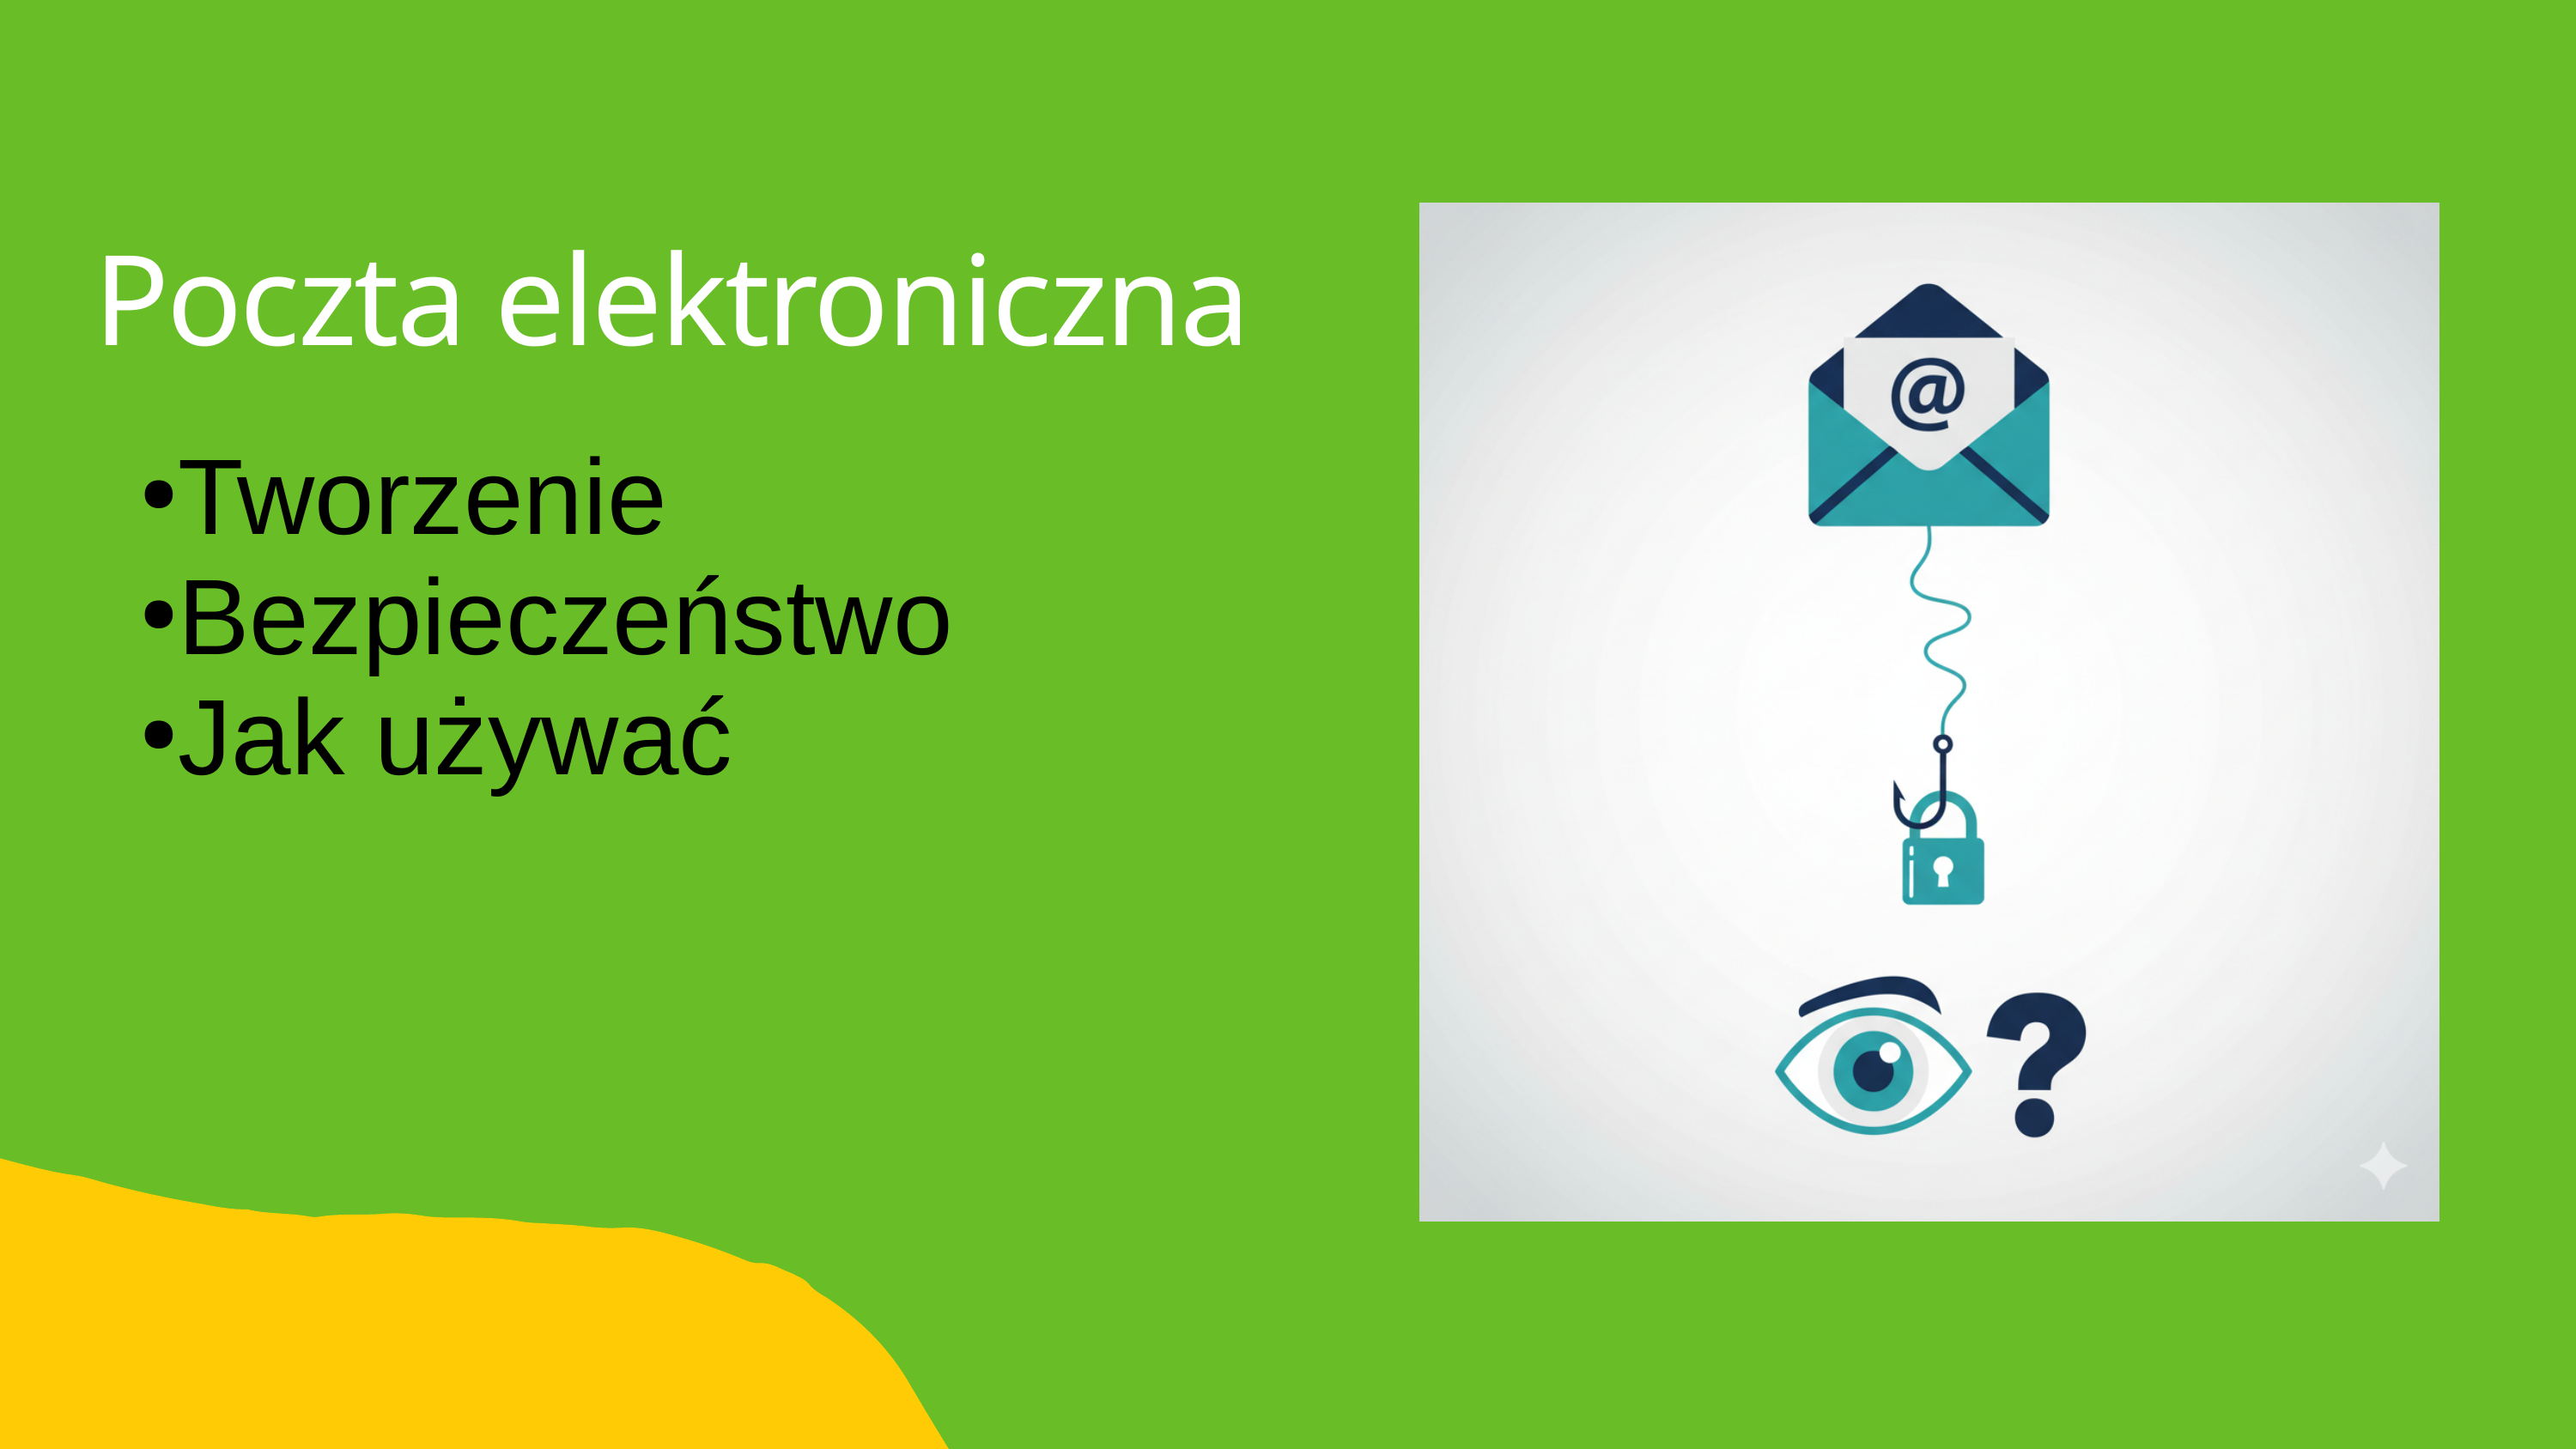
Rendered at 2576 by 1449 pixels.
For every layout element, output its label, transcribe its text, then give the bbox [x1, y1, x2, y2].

text_box Poczta elektroniczna [94, 220, 1267, 371]
picture [1419, 203, 2439, 1222]
text_box Tworzenie Bezpieczeństwo Jak używać [126, 430, 1015, 1191]
text_box [0, 656, 1260, 1449]
